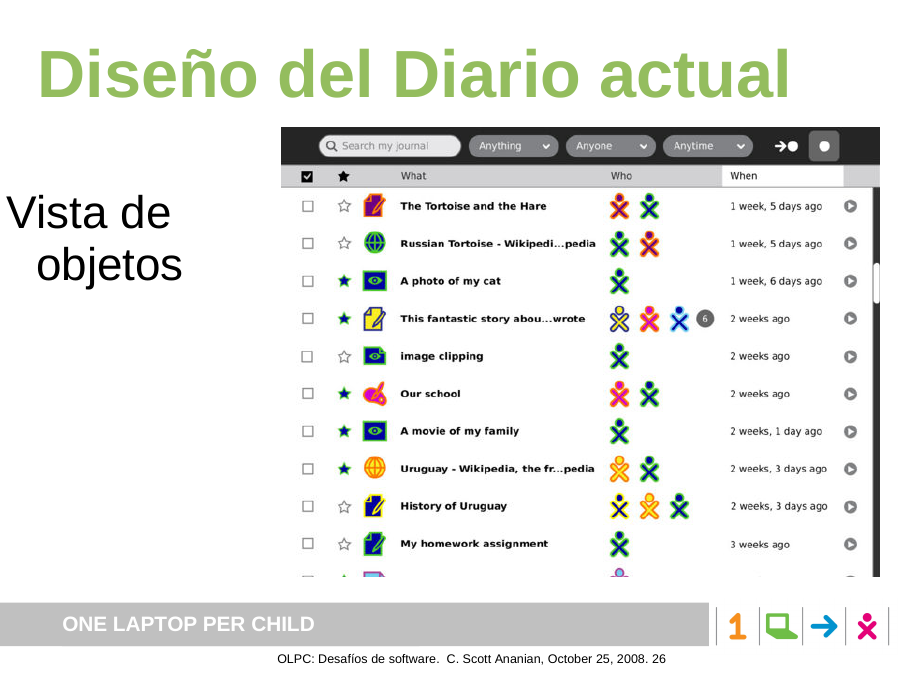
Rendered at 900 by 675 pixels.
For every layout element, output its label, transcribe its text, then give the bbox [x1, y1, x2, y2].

picture [709, 598, 898, 655]
list Vista de objetos [6, 187, 301, 675]
title Diseño del Diario actual [37, 37, 856, 187]
picture [281, 127, 880, 577]
